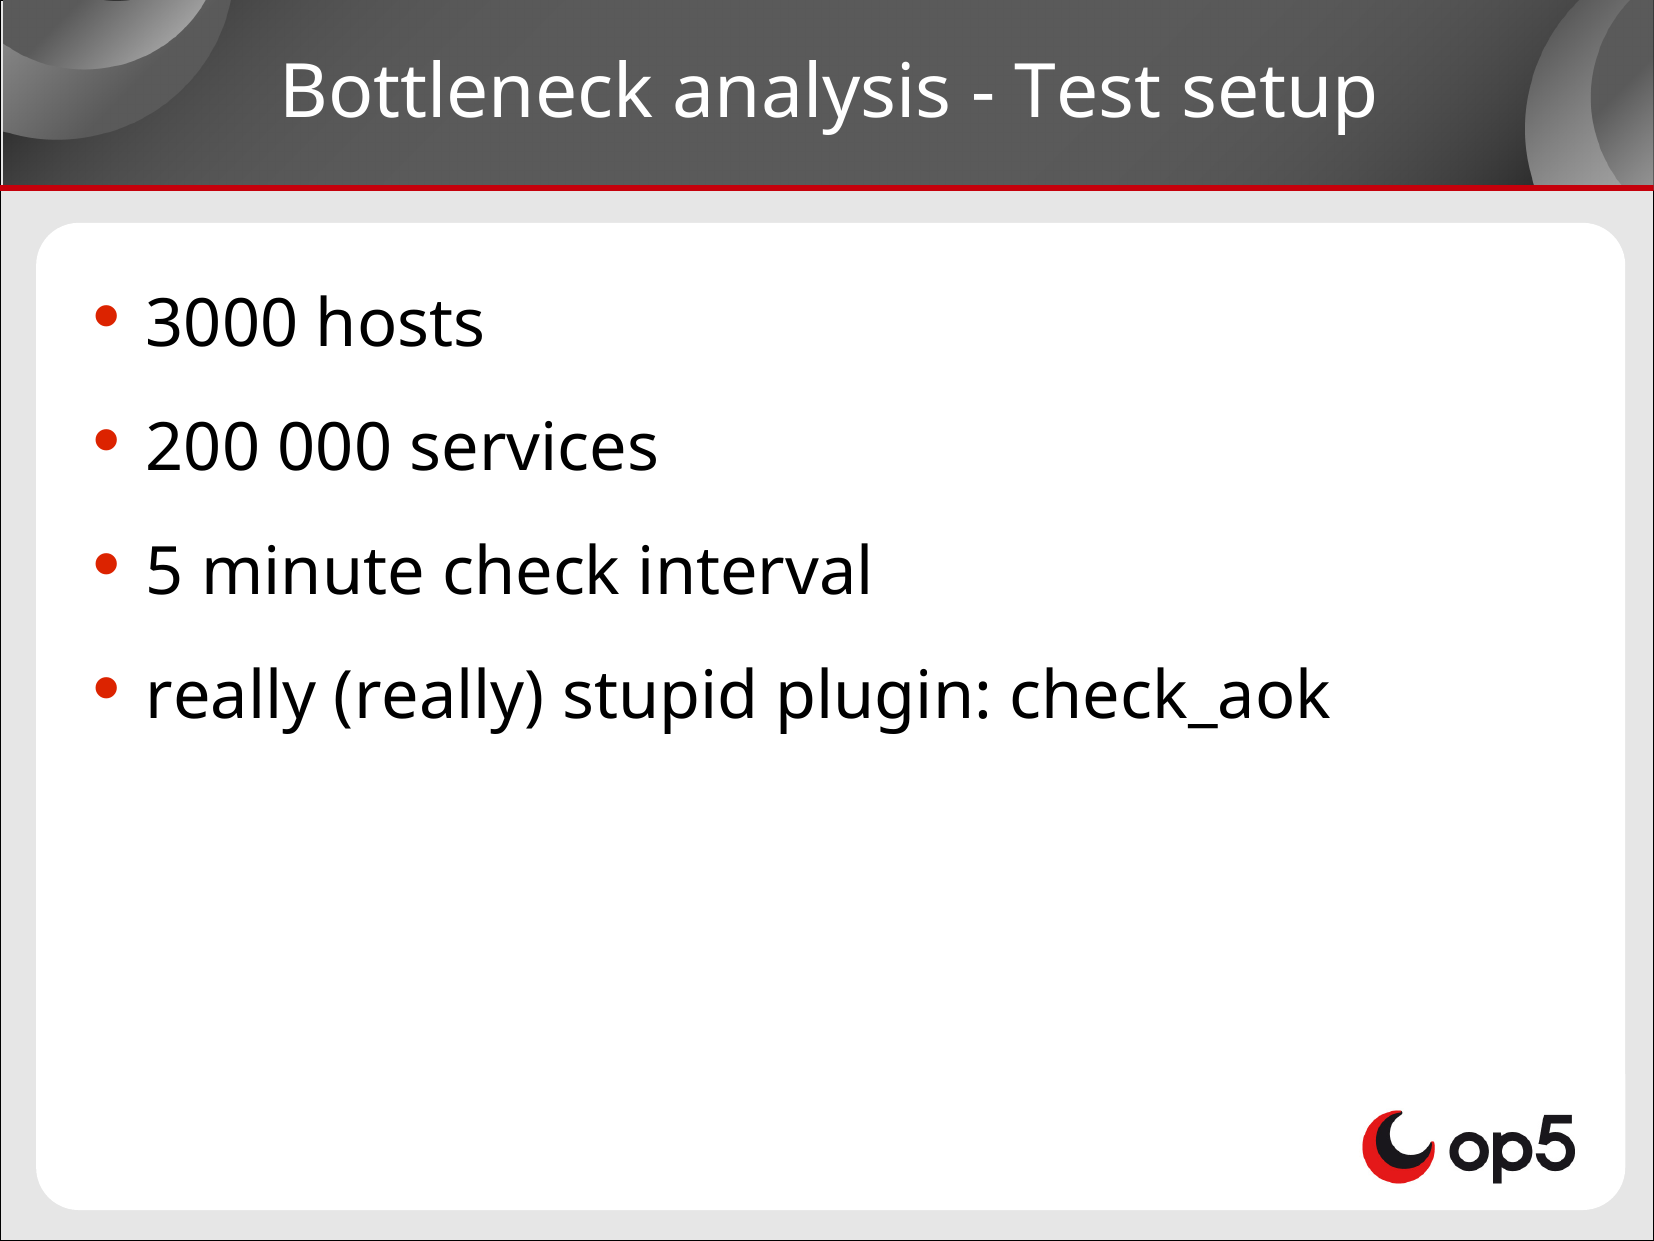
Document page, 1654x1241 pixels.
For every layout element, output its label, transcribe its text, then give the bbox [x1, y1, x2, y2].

picture [1350, 1103, 1587, 1191]
title Bottleneck analysis - Test setup [88, 0, 1571, 175]
picture [3, 0, 1654, 185]
list 3000 hosts 200 000 services 5 minute check interval really (really) stupid plugin: check_aok [75, 271, 1557, 1163]
